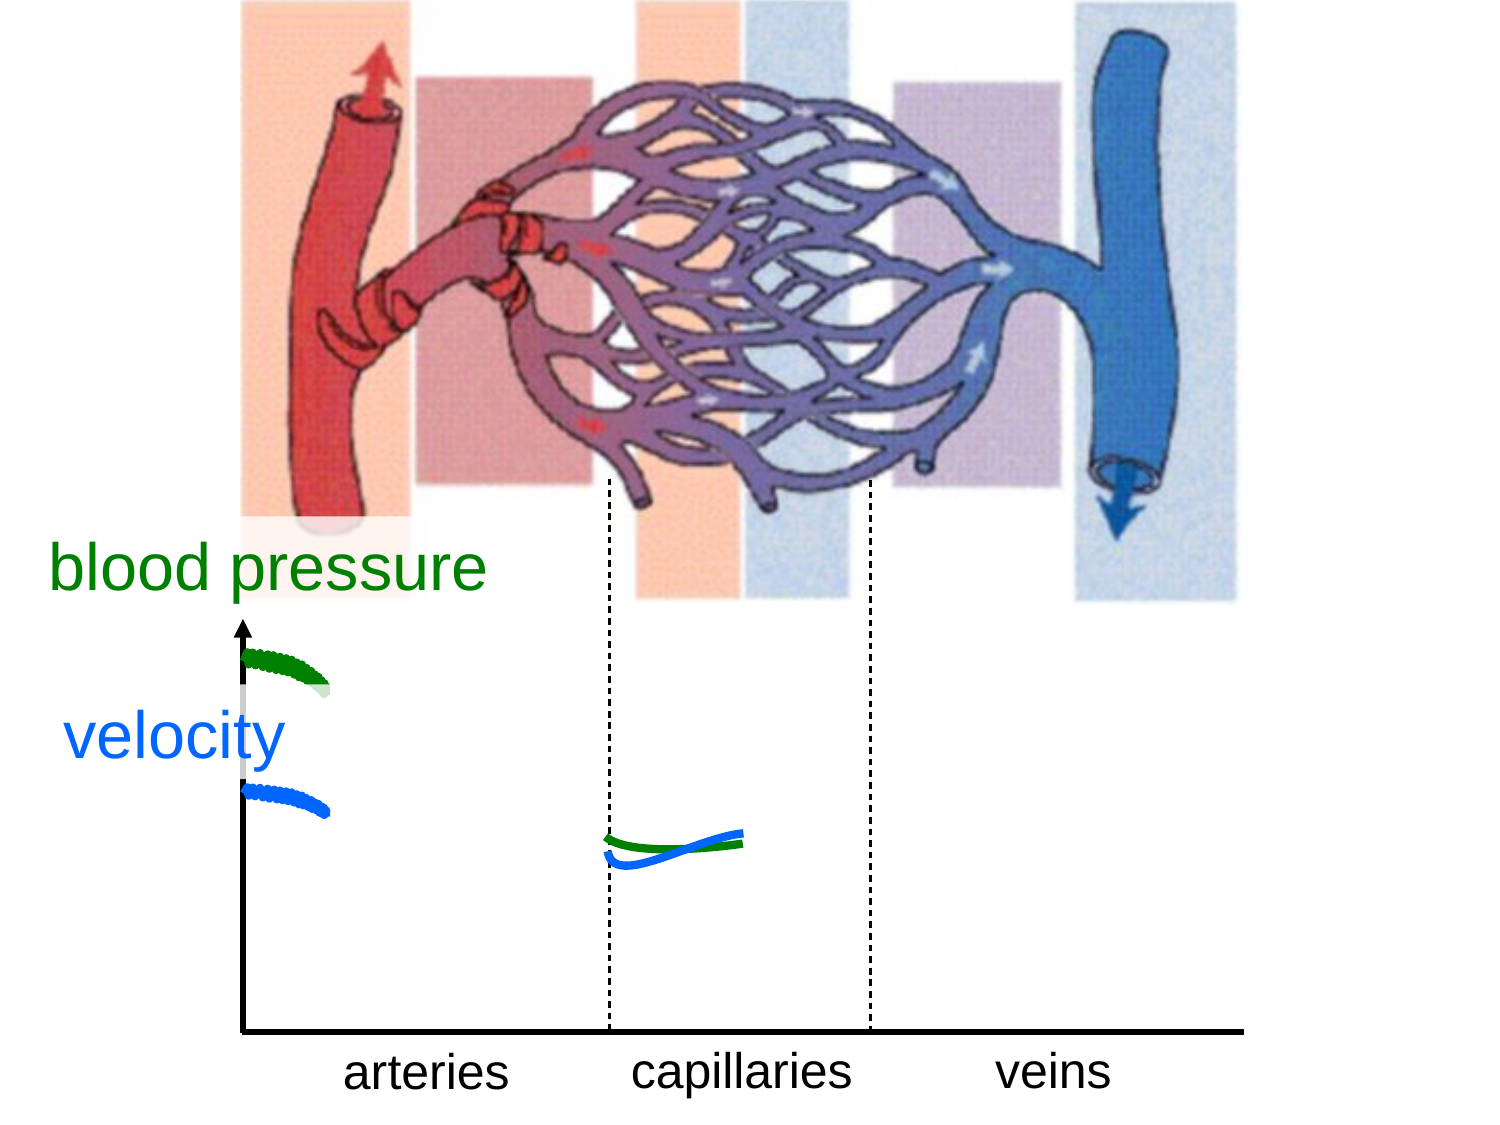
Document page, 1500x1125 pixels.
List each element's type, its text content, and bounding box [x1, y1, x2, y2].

picture [240, 0, 1241, 605]
text_box veins [870, 1031, 1237, 1107]
text_box arteries [242, 1031, 558, 1107]
text_box [0, 0, 1500, 1125]
text_box capillaries [558, 1031, 870, 1107]
text_box blood pressure [28, 516, 510, 612]
text_box velocity [15, 684, 335, 780]
